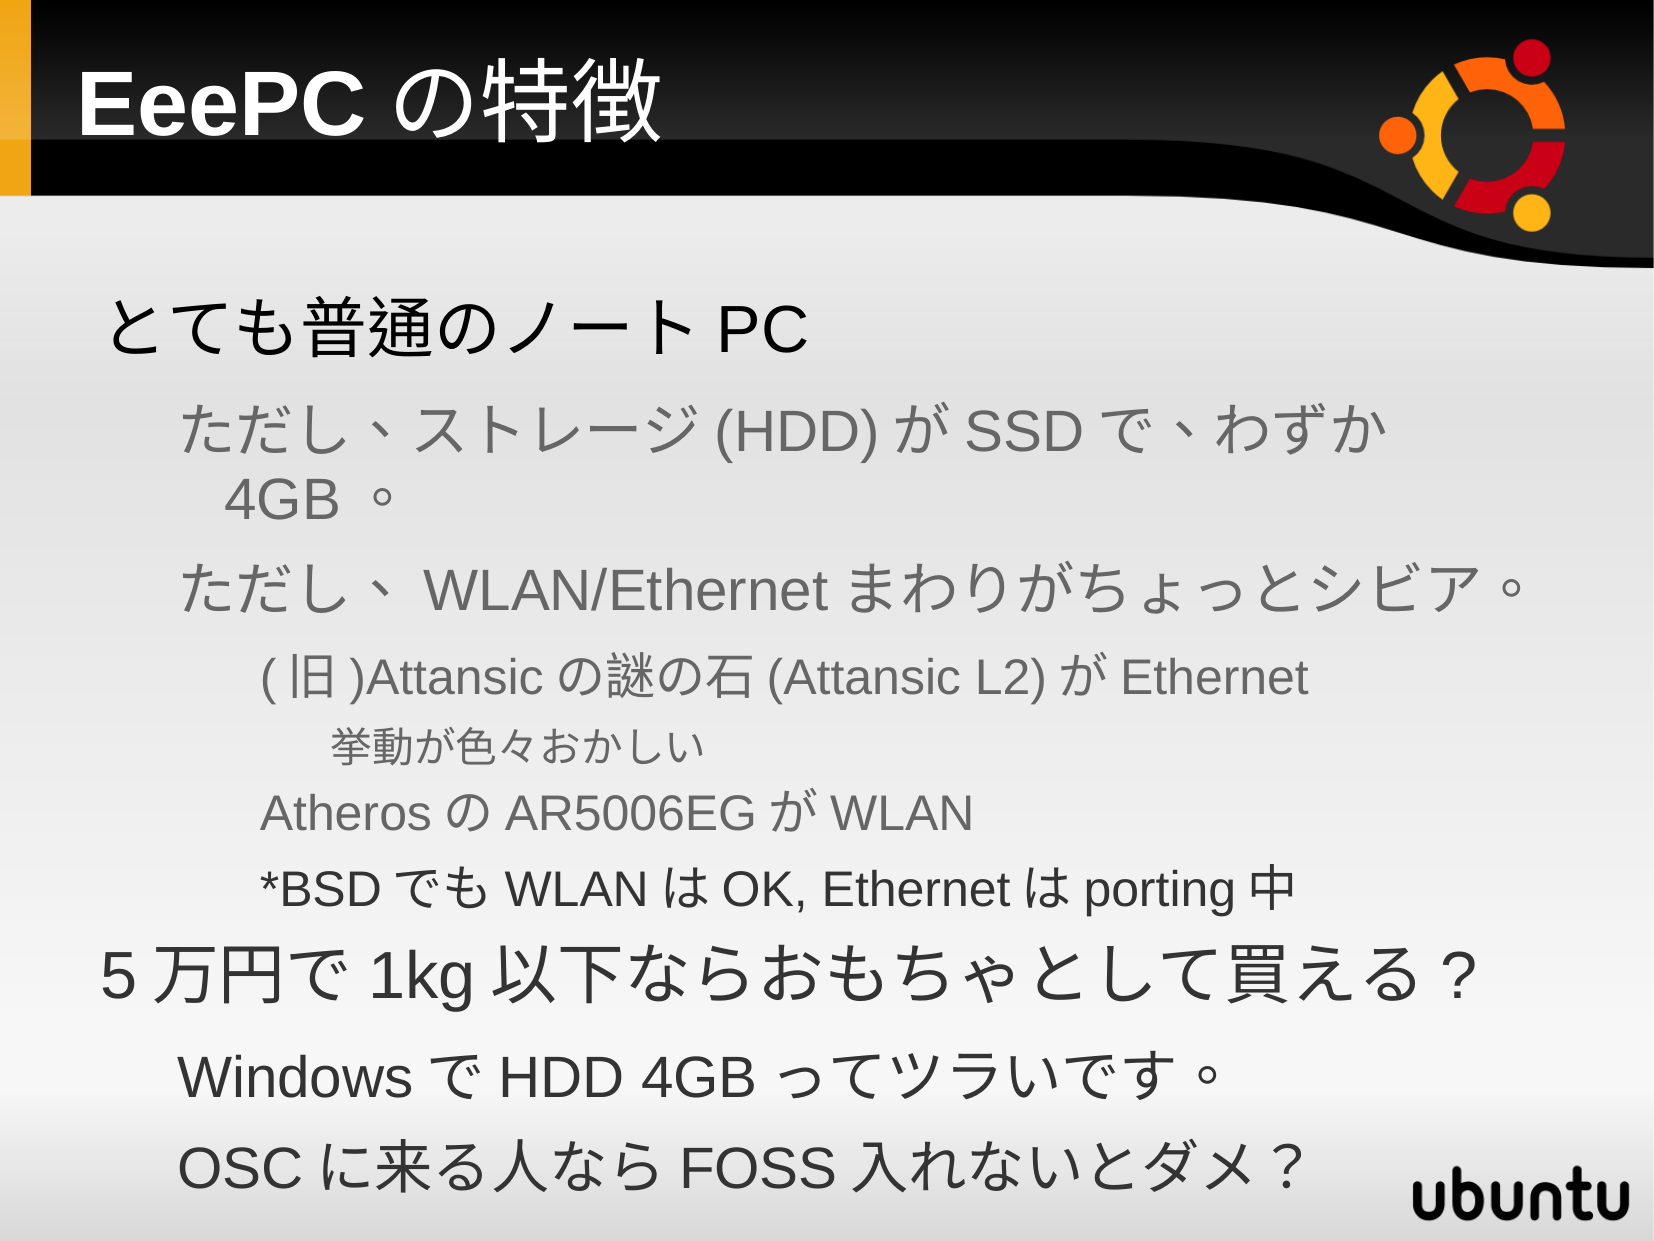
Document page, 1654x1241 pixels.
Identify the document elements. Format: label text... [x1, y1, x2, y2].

picture [0, 0, 1654, 1241]
list とても普通のノートPC ただし、ストレージ(HDD)がSSDで、わずか4GB。 ただし、WLAN/Ethernetまわりがちょっとシビア。 (旧)Attansicの謎の石(Attansic L2)がEthernet 挙動が色々おかしい AtherosのAR5006EGがWLAN *BSDでもWLANはOK, Ethernetはporting中 5万円で1kg以下ならおもちゃとして買える? WindowsでHDD 4GBってツラいです。 OSCに来る人ならFOSS入れないとダメ？ [82, 290, 1571, 1135]
title EeePCの特徴 [76, 0, 1565, 208]
